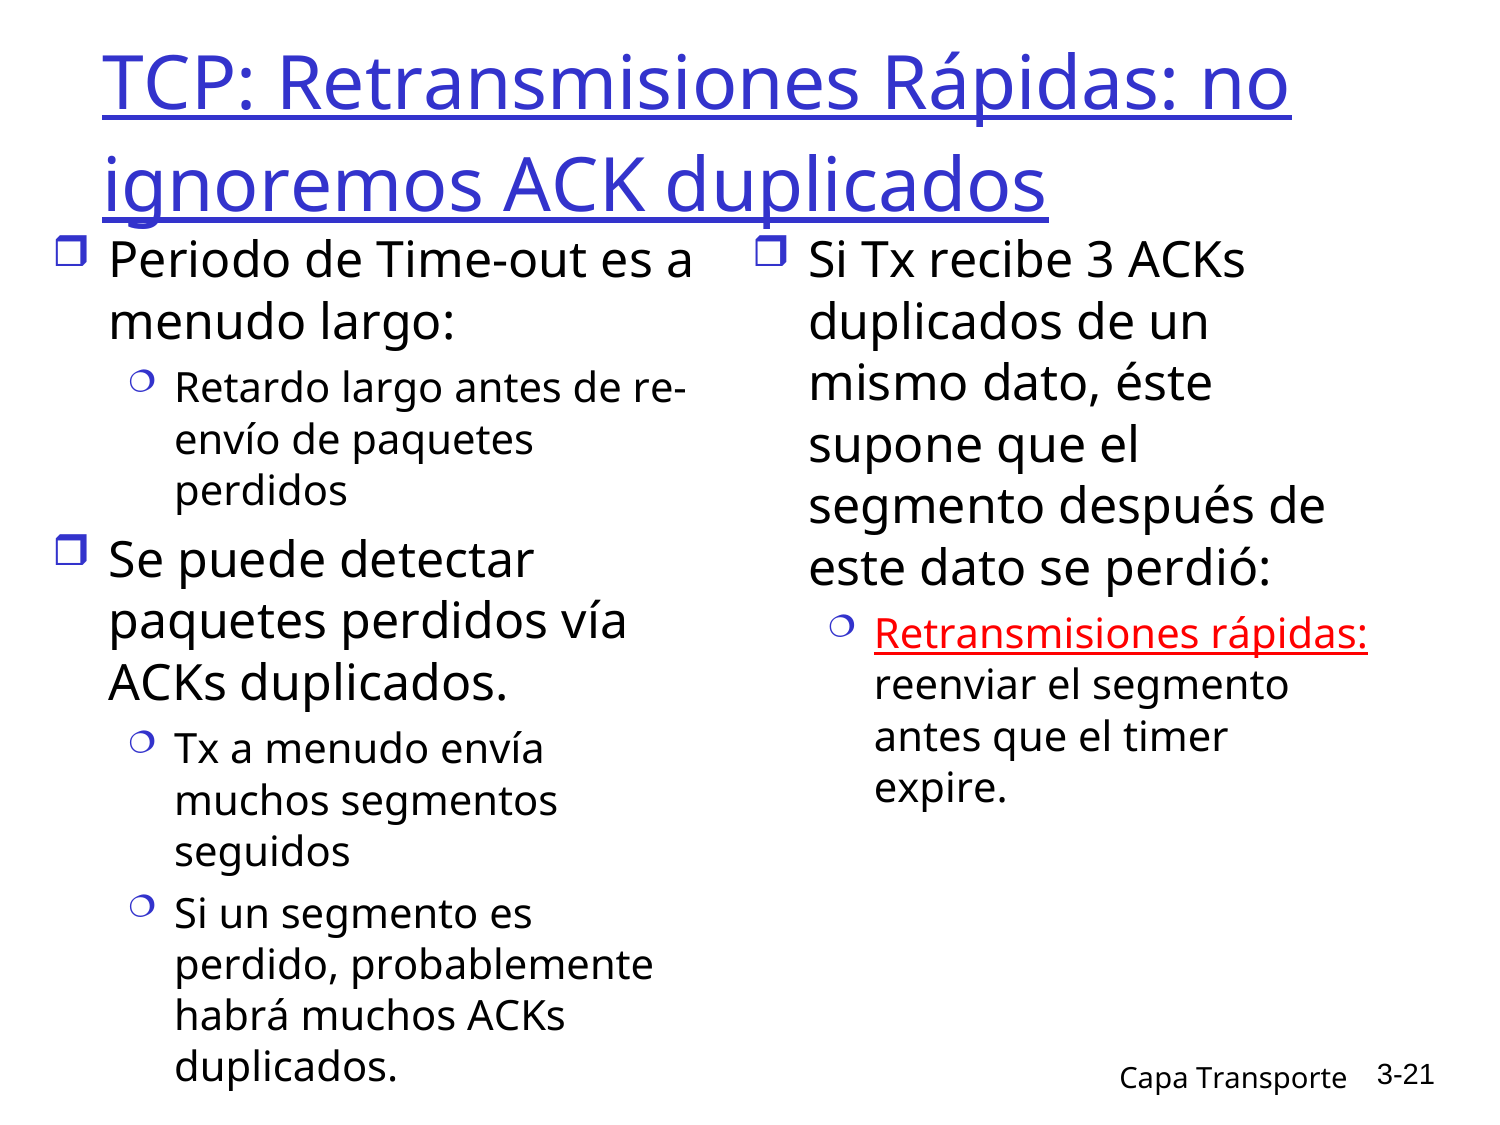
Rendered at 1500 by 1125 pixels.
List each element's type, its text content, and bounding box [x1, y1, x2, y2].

title TCP: Retransmisiones Rápidas: no ignoremos ACK duplicados [87, 36, 1363, 227]
list Periodo de Time-out es a menudo largo: Retardo largo antes de re-envío de paquetes perdidos Se puede detectar paquetes perdidos vía ACKs duplicados. Tx a menudo envía muchos segmentos seguidos Si un segmento es perdido, probablemente habrá muchos ACKs duplicados. [37, 221, 713, 1045]
list Si Tx recibe 3 ACKs duplicados de un mismo dato, éste supone que el segmento después de este dato se perdió: Retransmisiones rápidas: reenviar el segmento antes que el timer expire. [737, 221, 1388, 984]
